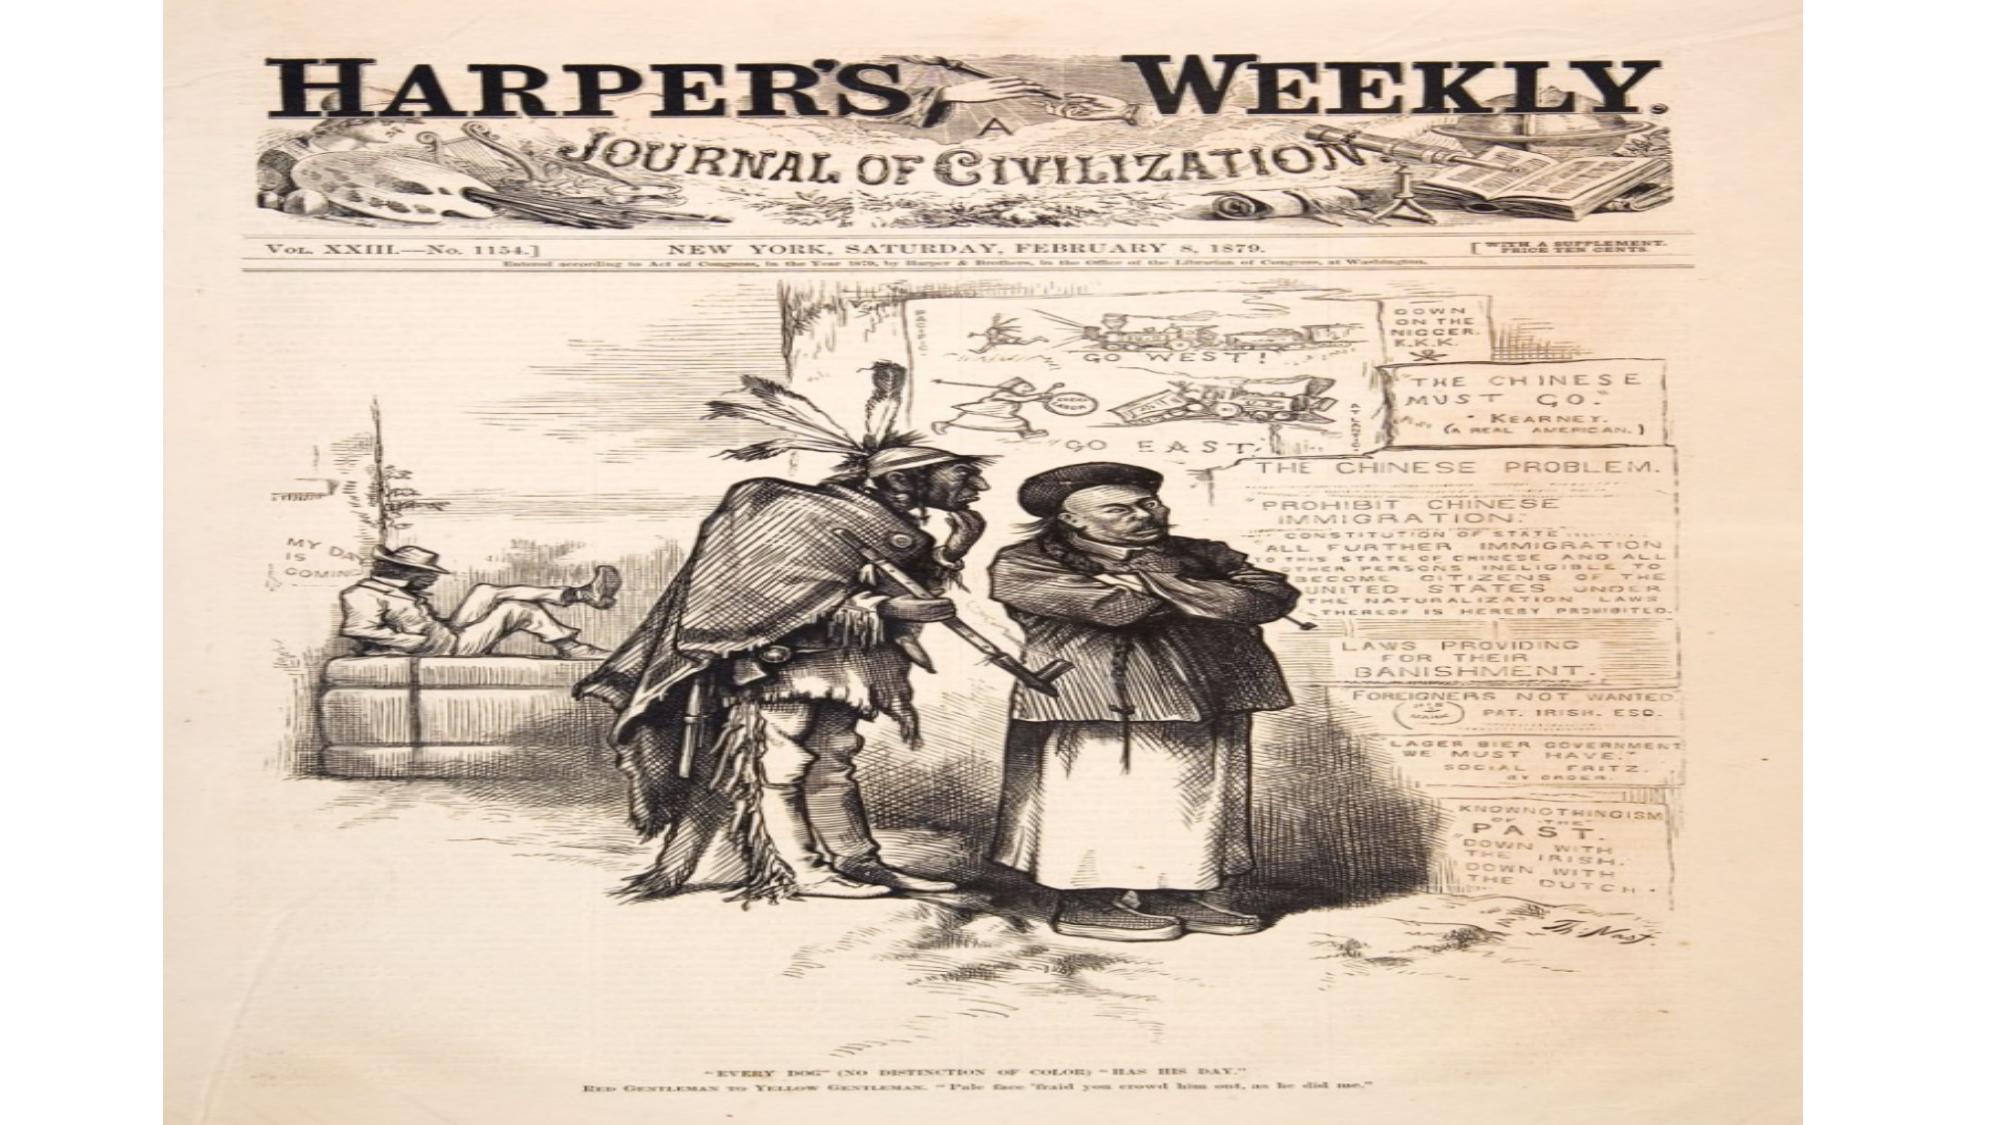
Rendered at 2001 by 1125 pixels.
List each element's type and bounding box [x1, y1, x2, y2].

picture [163, 0, 1803, 1125]
